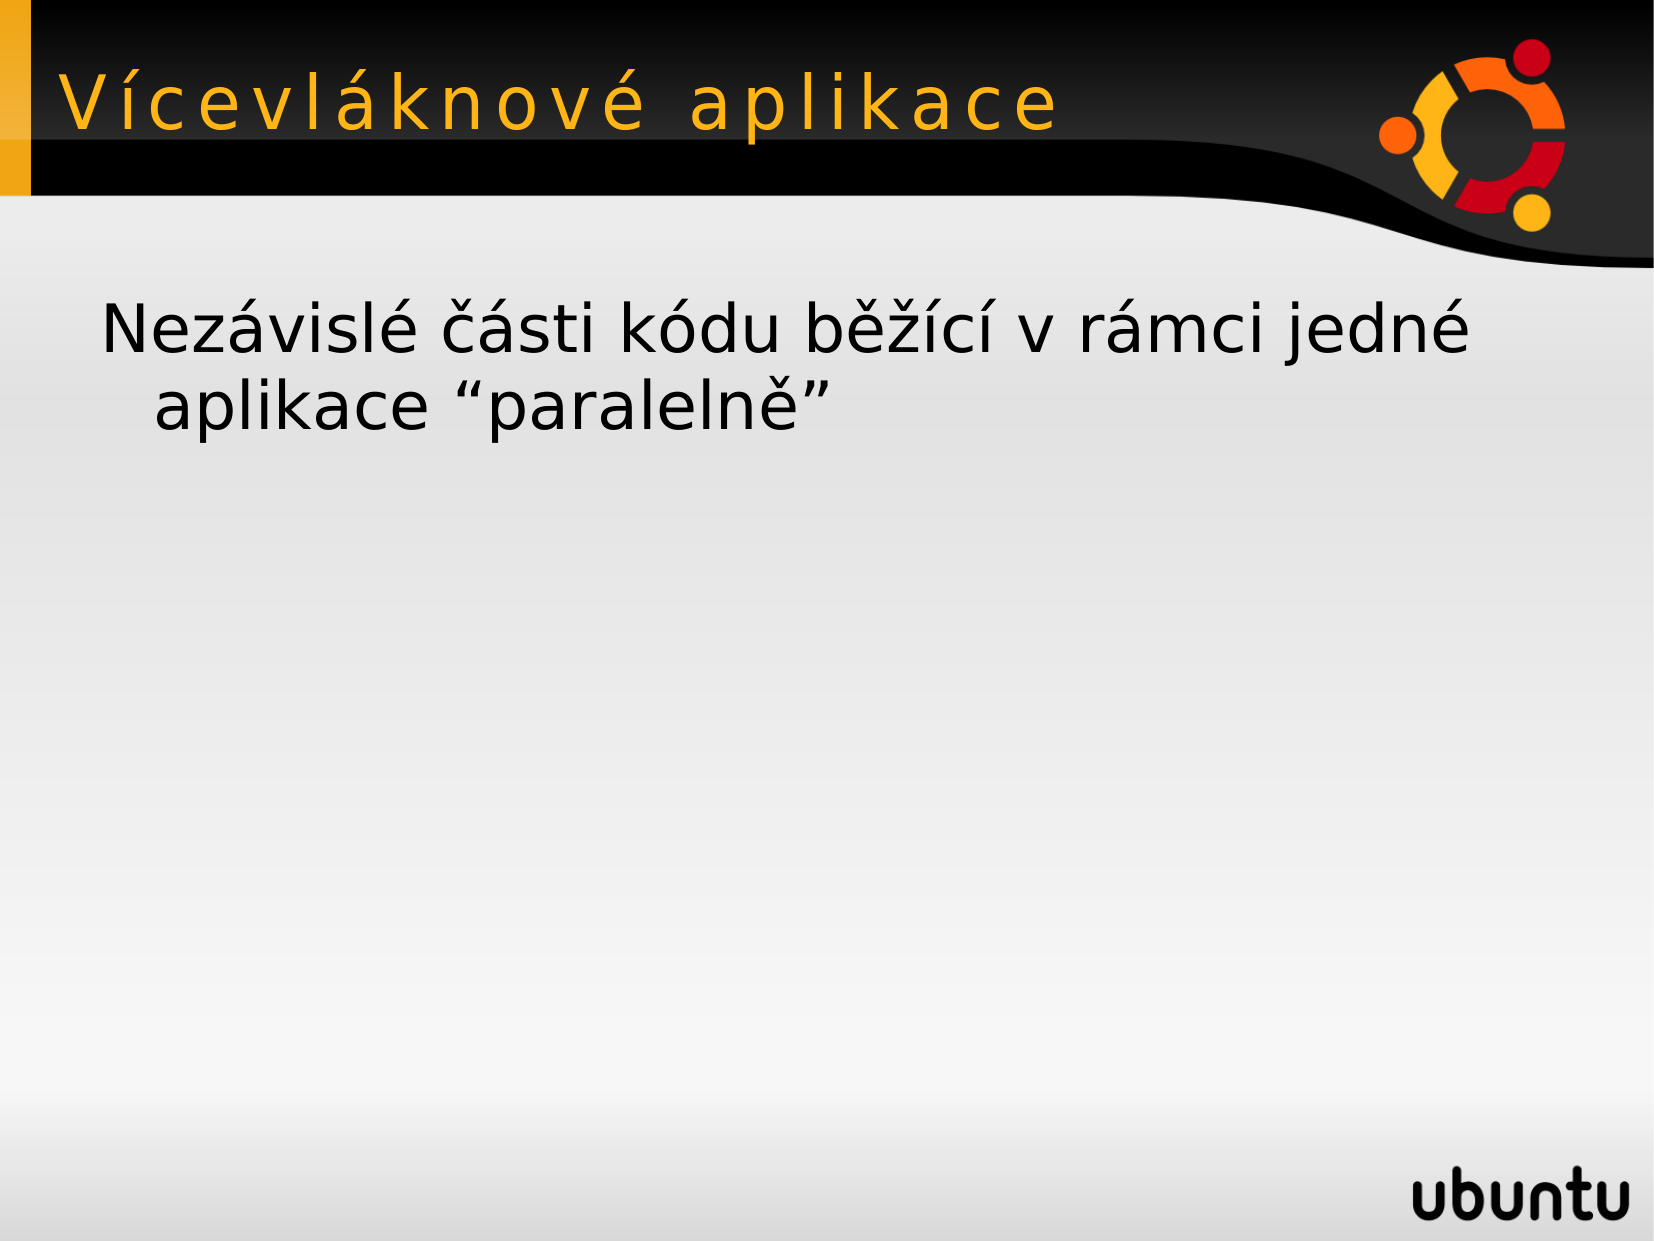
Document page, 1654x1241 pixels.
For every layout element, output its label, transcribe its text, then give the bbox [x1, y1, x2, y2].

picture [0, 0, 1654, 1241]
title Vícevláknové aplikace [59, 36, 1270, 171]
list Nezávislé části kódu běžící v rámci jedné aplikace “paralelně” [82, 290, 1571, 1109]
